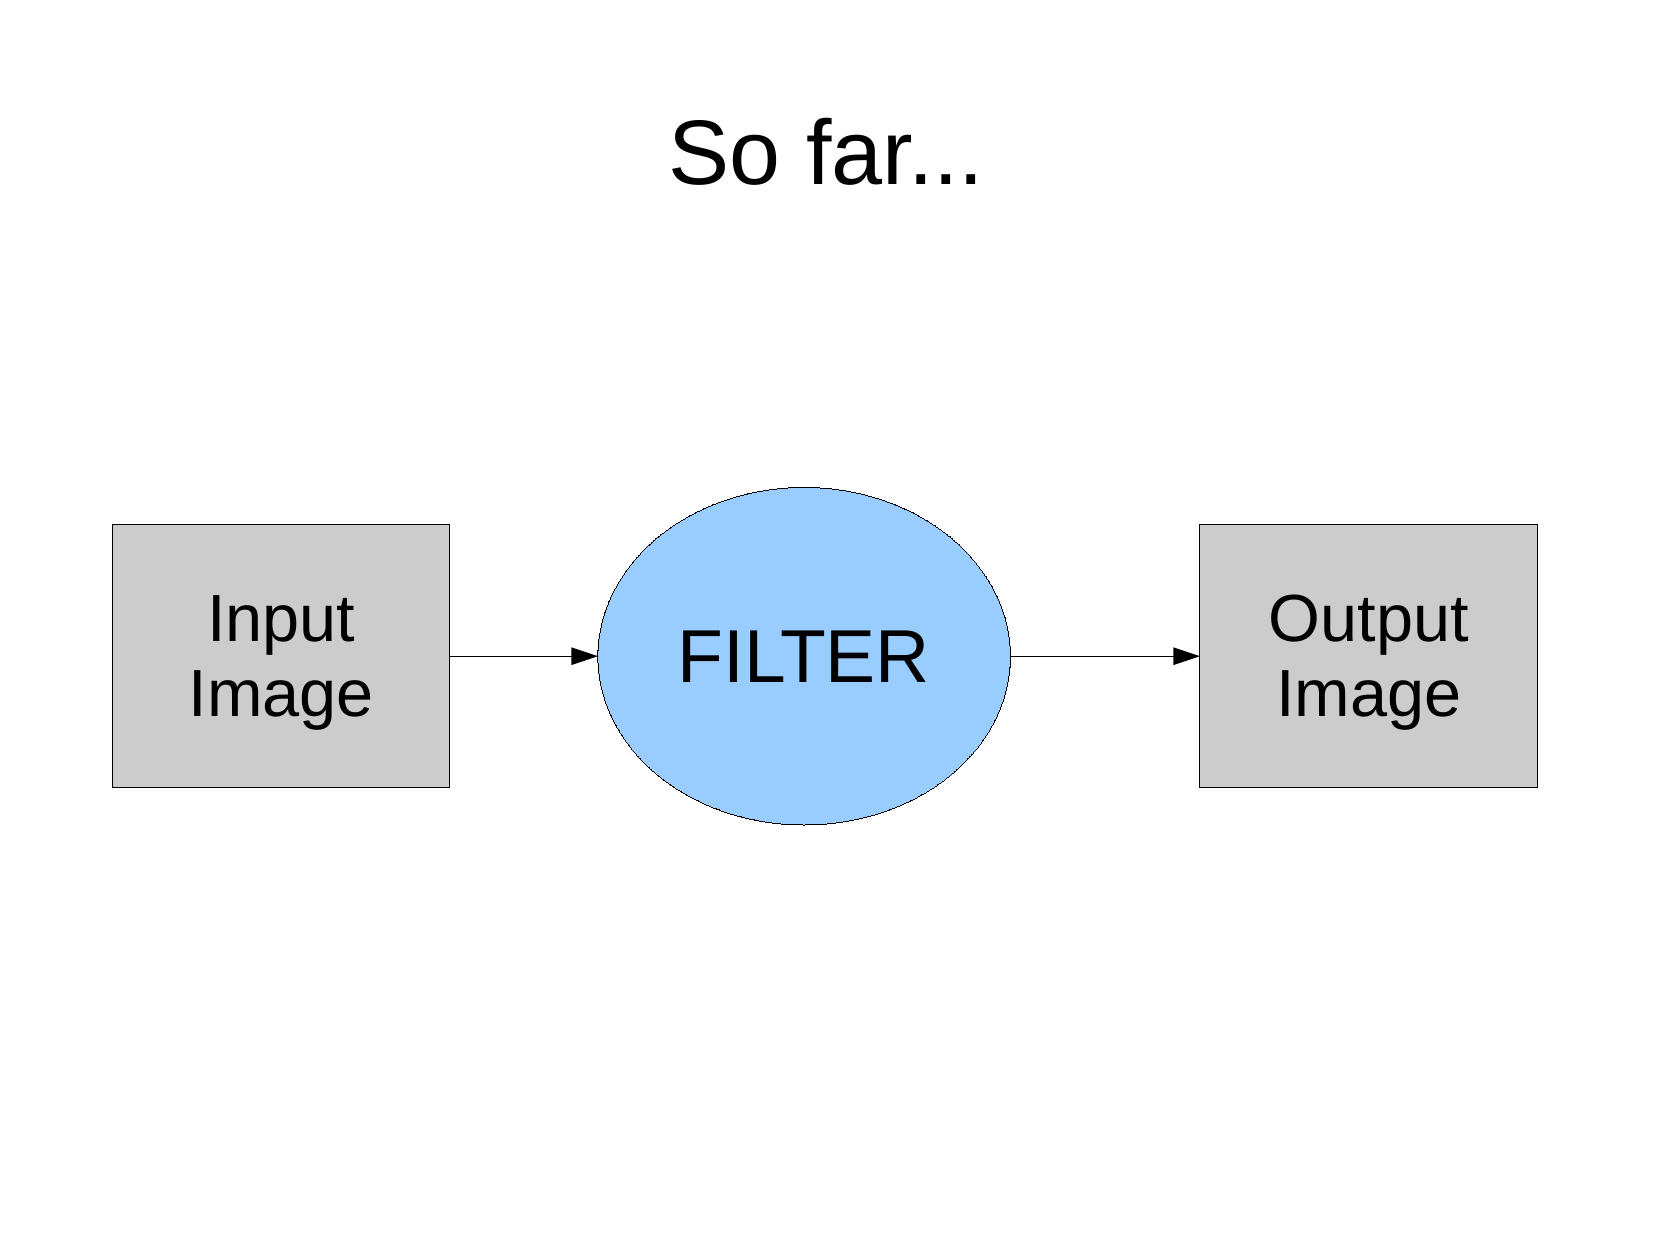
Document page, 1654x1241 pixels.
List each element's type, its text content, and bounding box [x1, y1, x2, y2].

text_box Input Image [112, 524, 450, 788]
text_box FILTER [597, 487, 1011, 826]
text_box Output Image [1199, 524, 1538, 788]
title So far... [82, 49, 1571, 257]
